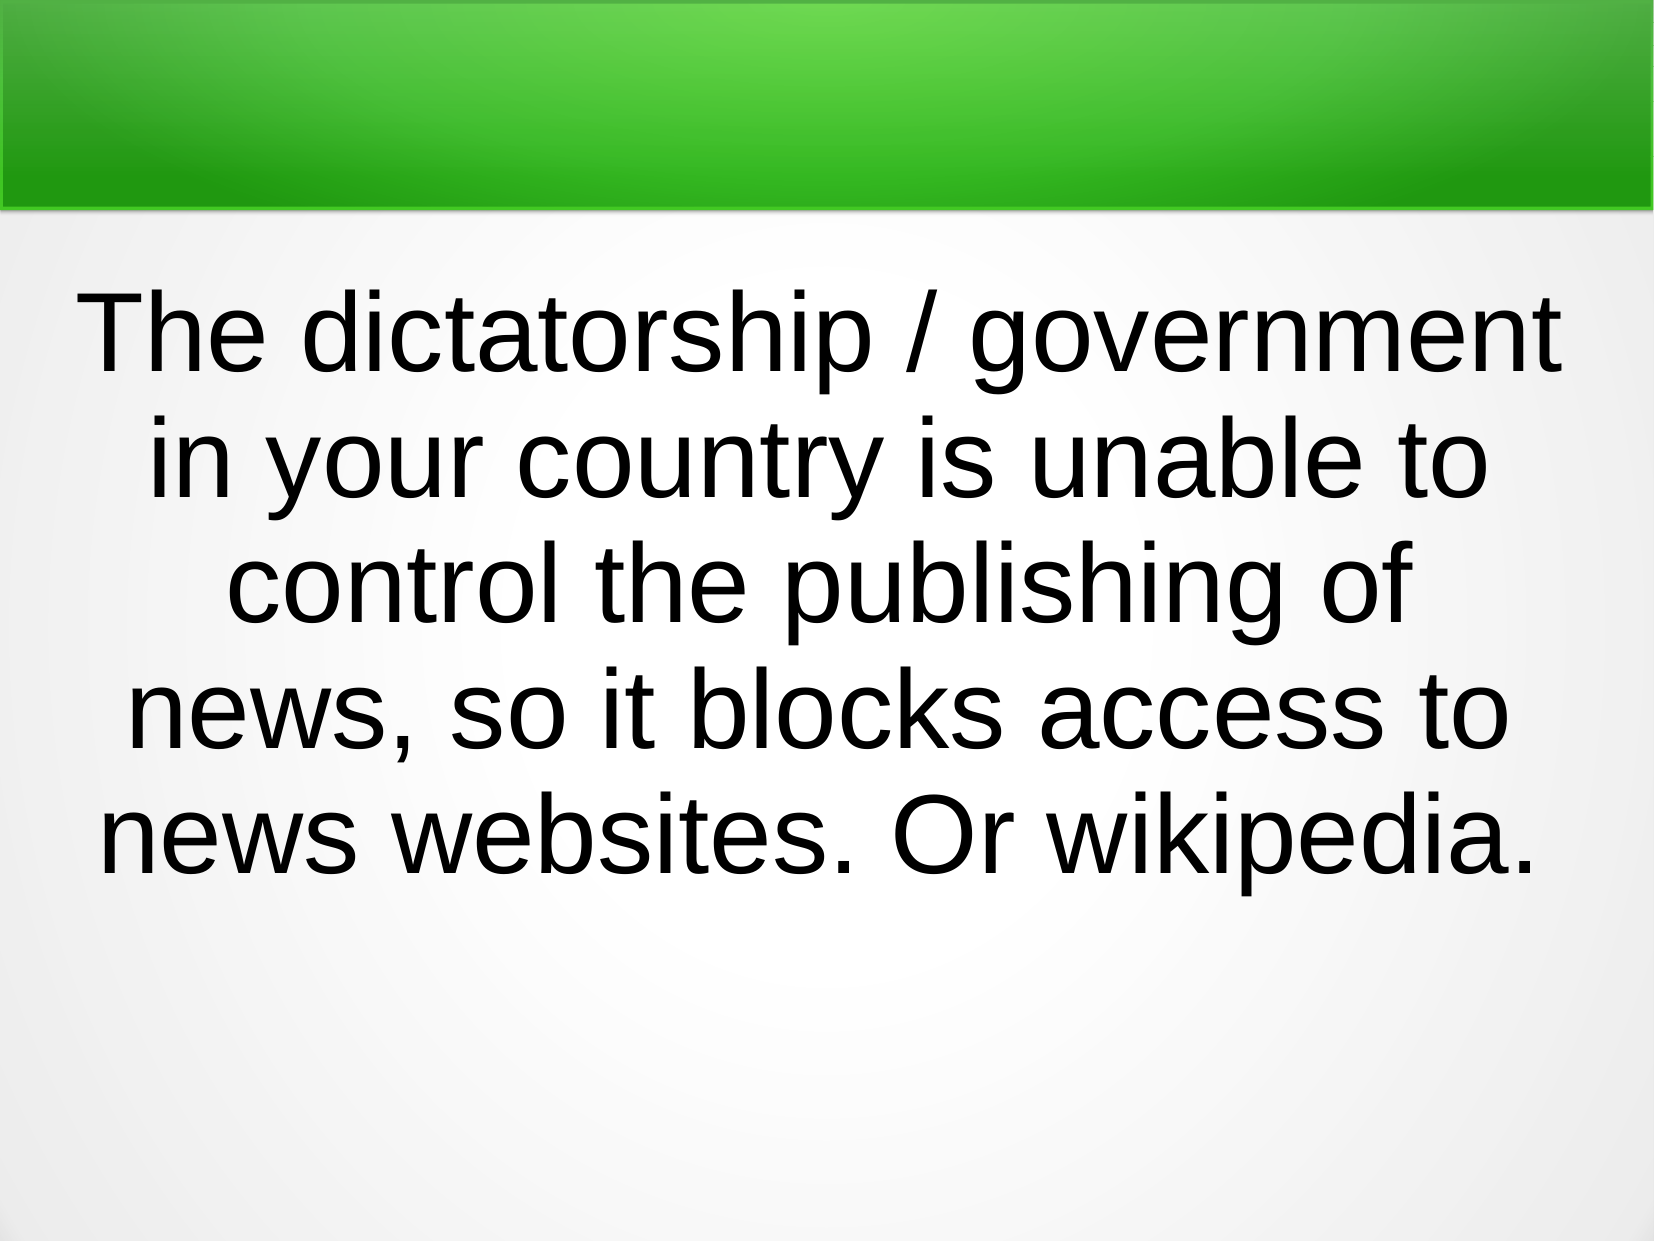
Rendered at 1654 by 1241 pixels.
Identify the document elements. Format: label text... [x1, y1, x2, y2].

subtitle The dictatorship / government in your country is unable to control the publishing of news, so it blocks access to news websites. Or wikipedia. [75, 255, 1564, 913]
